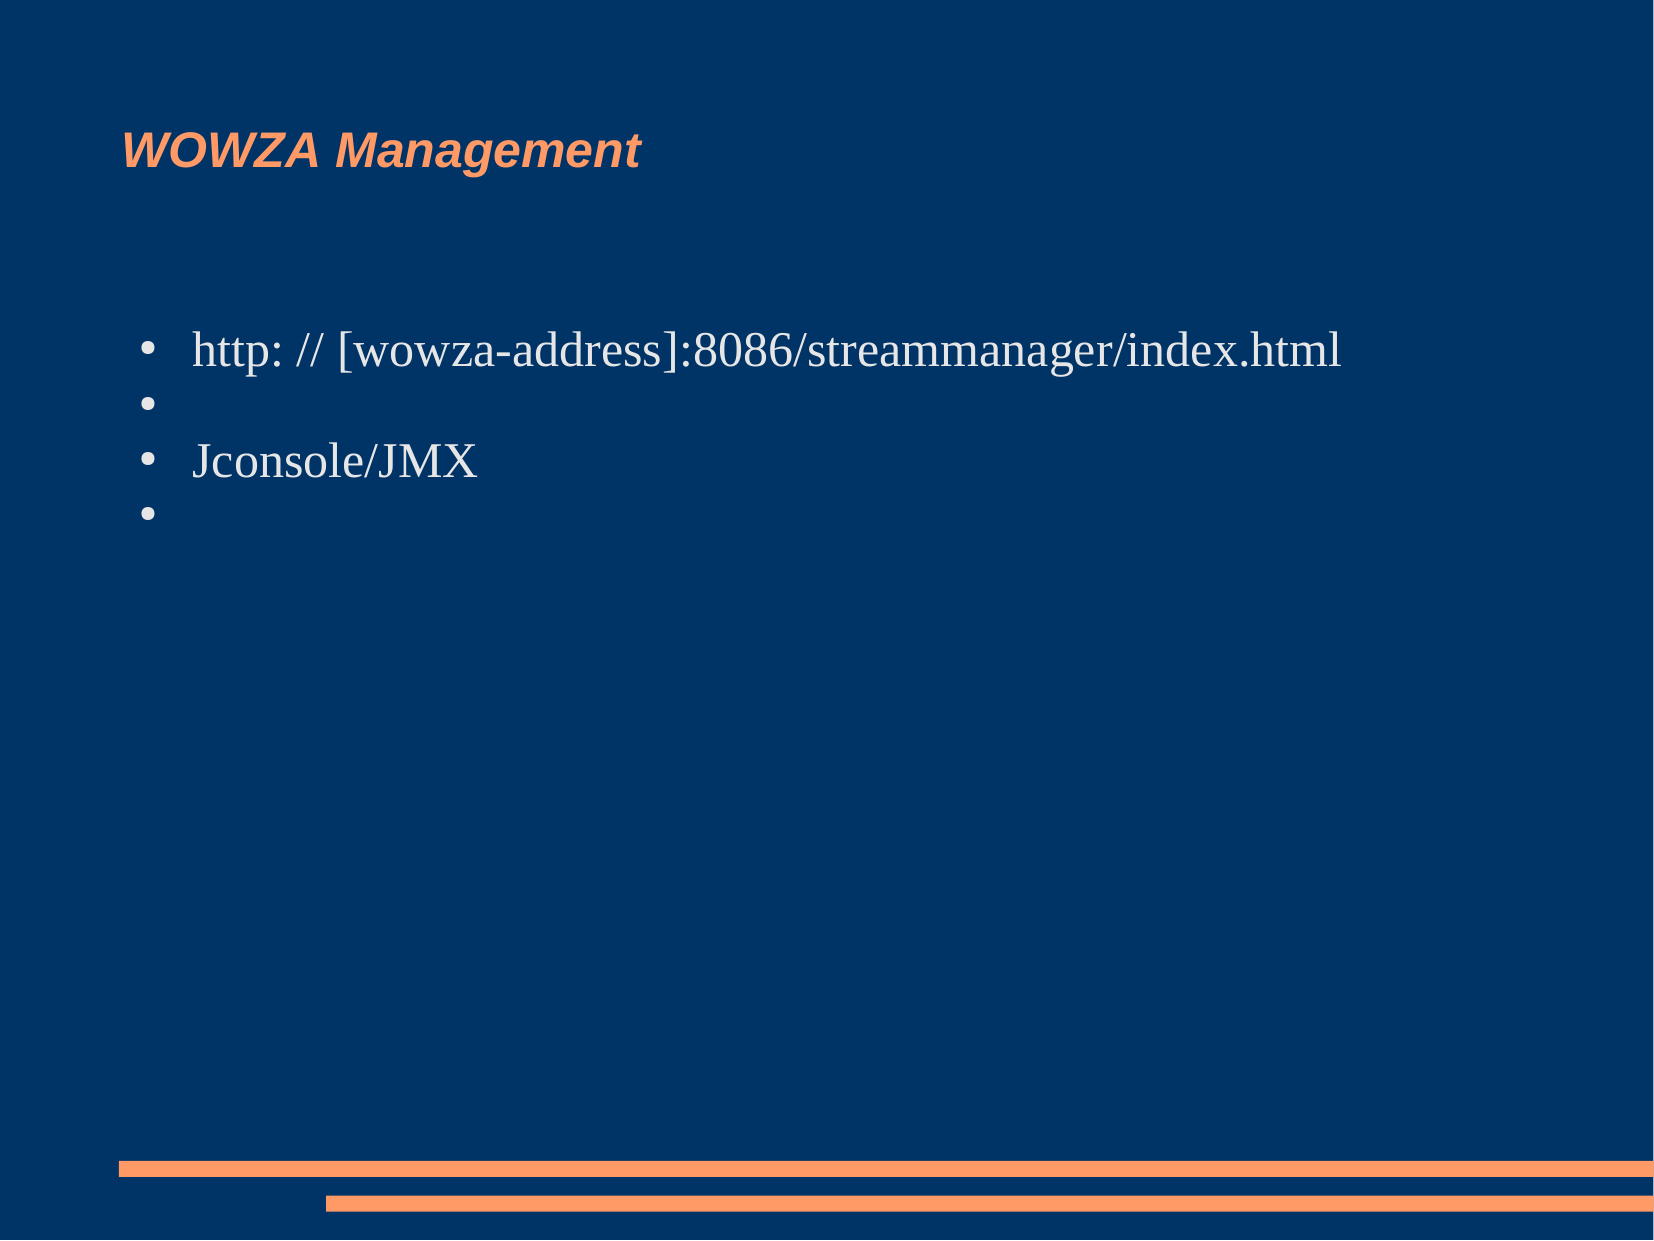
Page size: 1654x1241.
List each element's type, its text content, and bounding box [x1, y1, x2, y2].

list http: // [wowza-address]:8086/streammanager/index.html Jconsole/JMX [121, 322, 1561, 1132]
title WOWZA Management [121, 46, 1534, 254]
